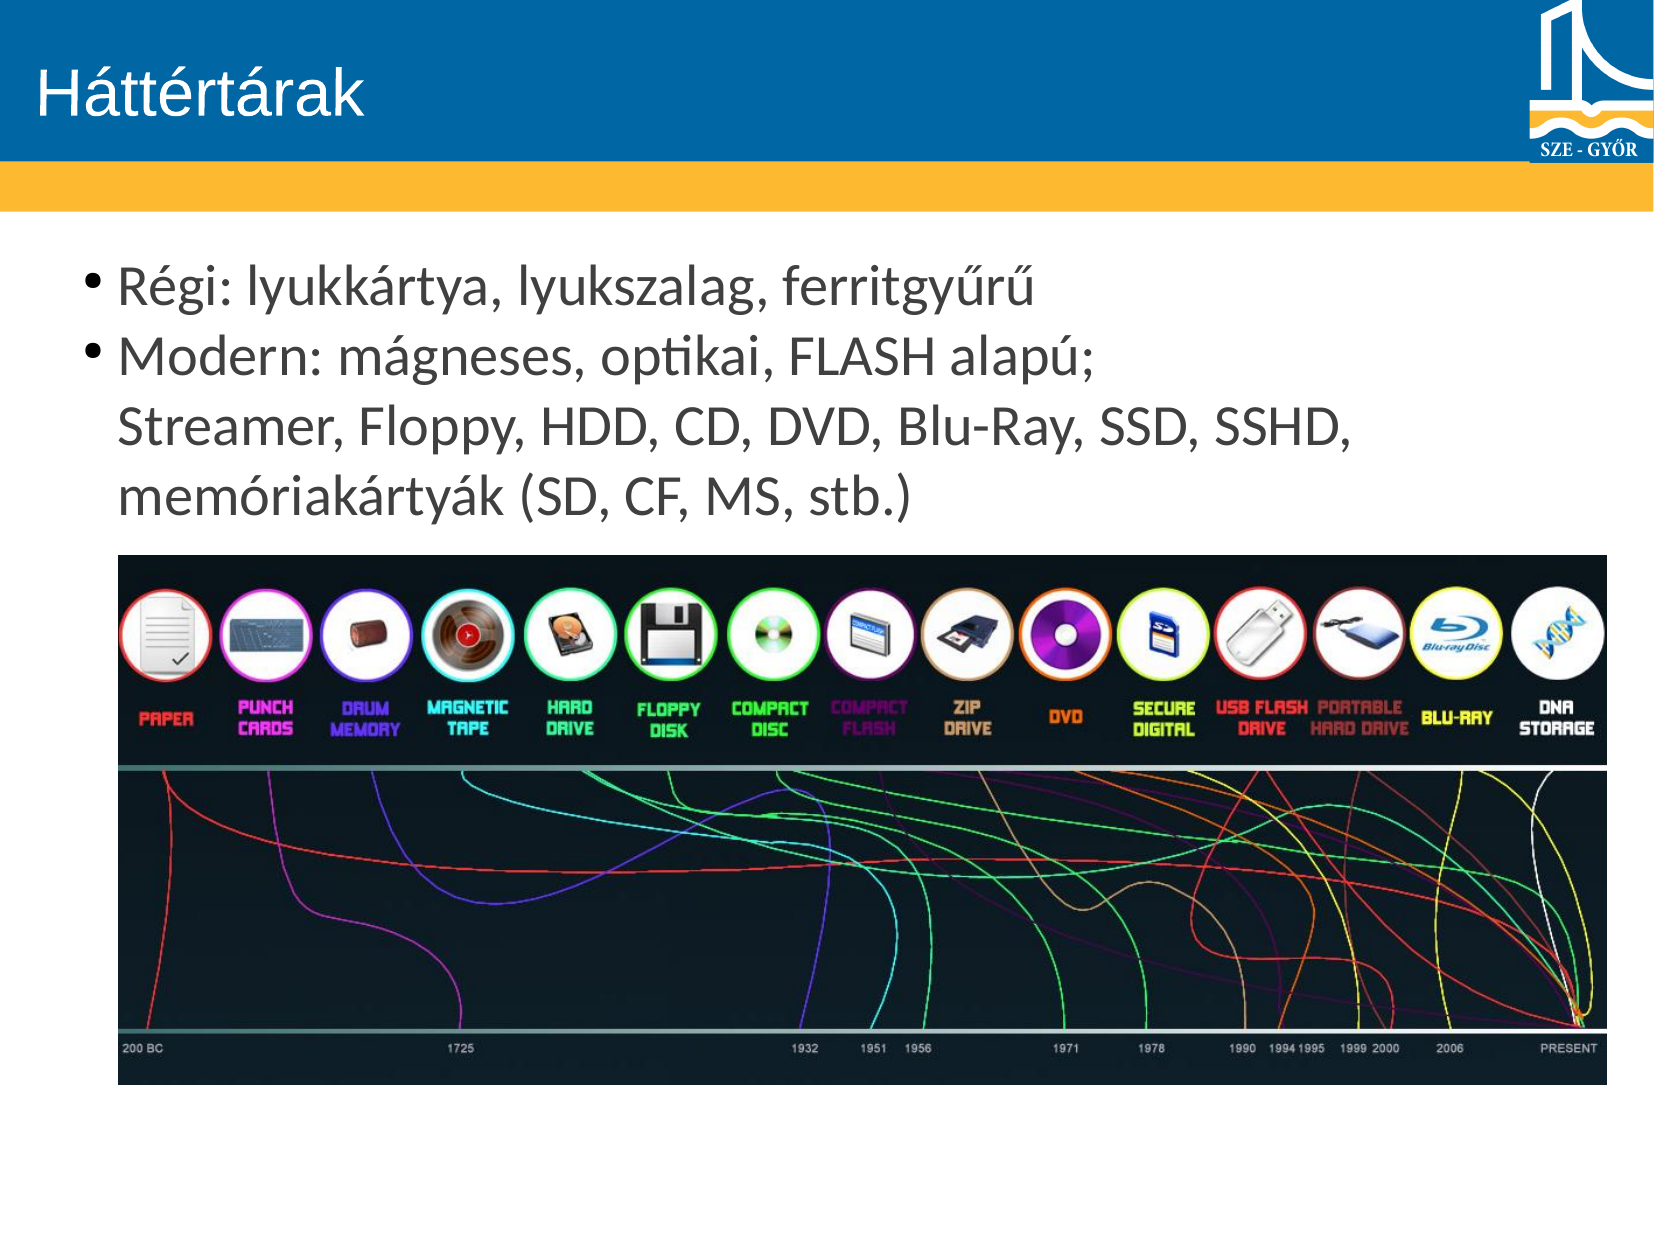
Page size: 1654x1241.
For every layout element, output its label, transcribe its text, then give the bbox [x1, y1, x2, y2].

picture [1529, 0, 1654, 163]
text_box Háttértárak [34, 48, 1524, 144]
text_box Régi: lyukkártya, lyukszalag, ferritgyűrű Modern: mágneses, optikai, FLASH alapú; Streamer, Floppy, HDD, CD, DVD, Blu-Ray, SSD, SSHD, memóriakártyák (SD, CF, MS, stb.) [82, 247, 1571, 1198]
picture [118, 555, 1607, 1085]
